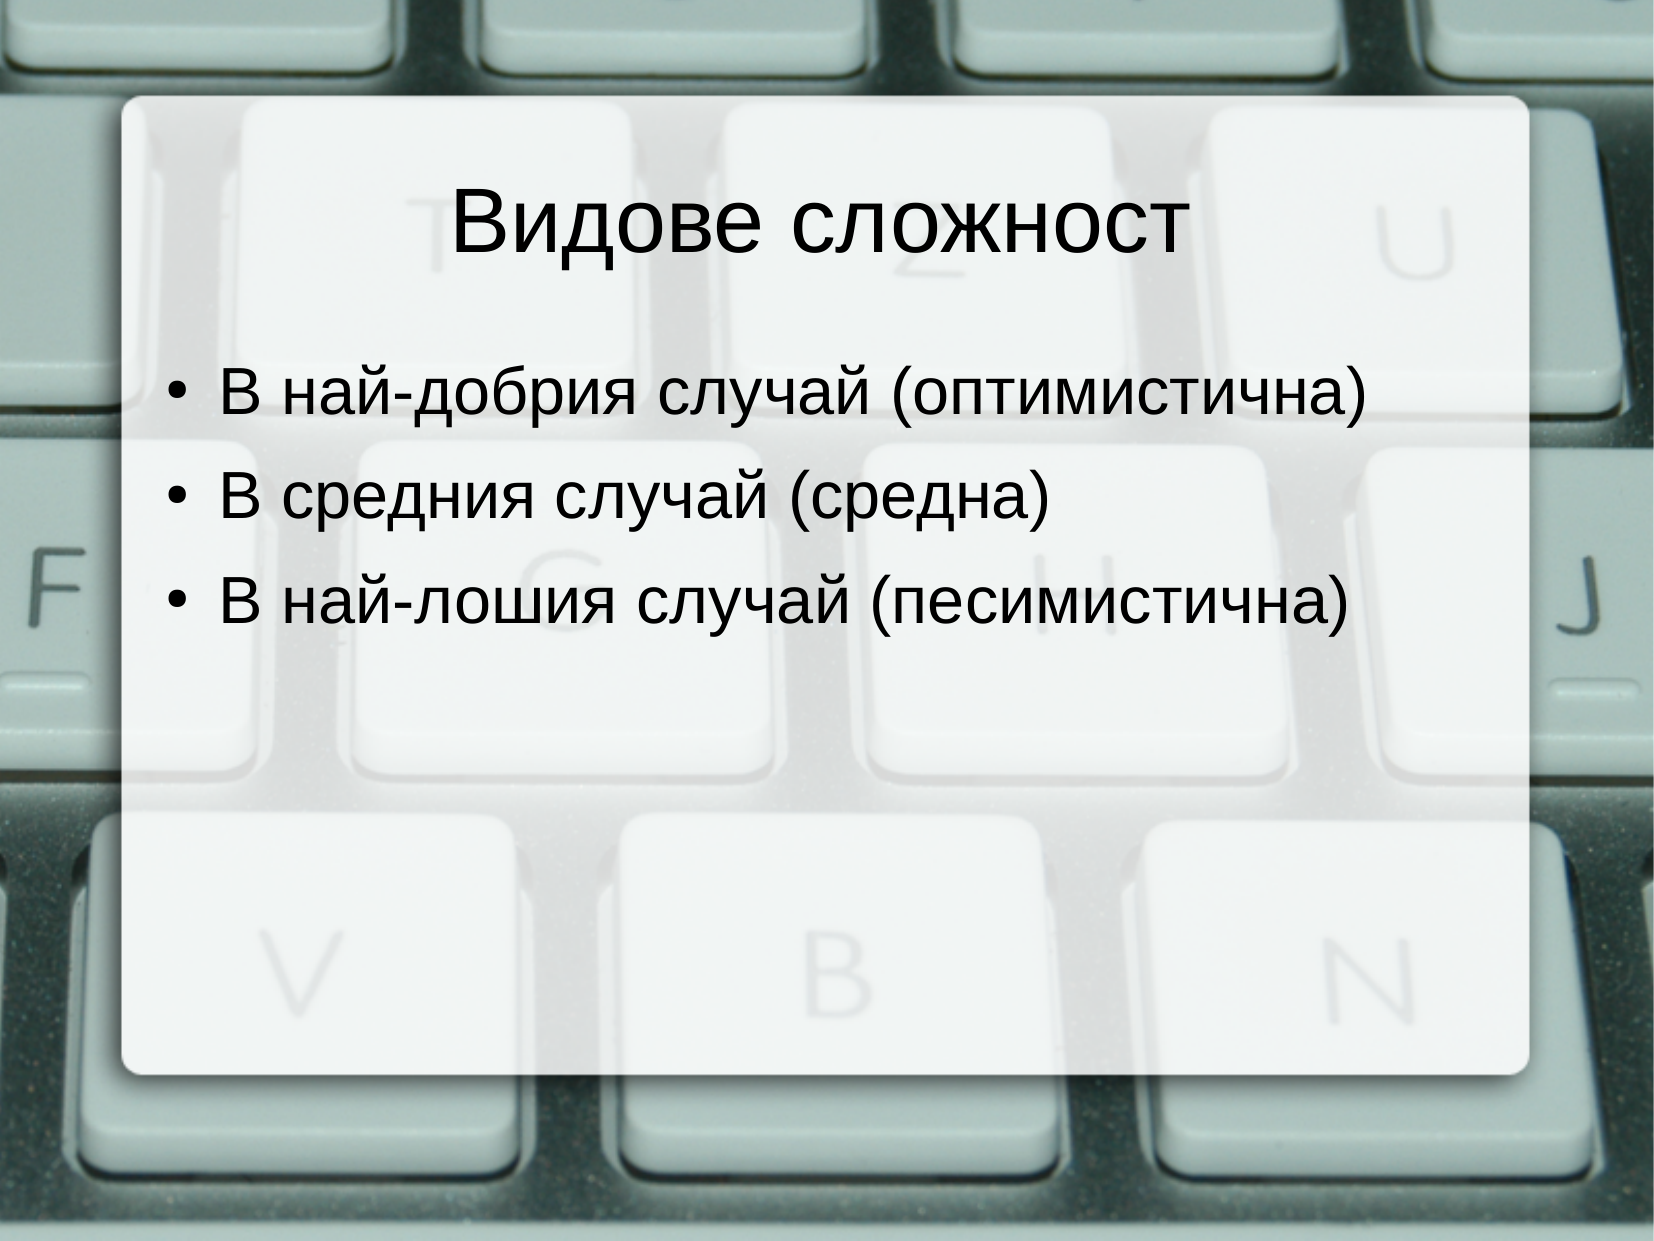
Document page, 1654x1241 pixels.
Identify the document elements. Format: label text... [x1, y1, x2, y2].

picture [0, 0, 1654, 1241]
list В най-добрия случай (оптимистична) В средния случай (средна) В най-лошия случай (песимистична) [147, 354, 1506, 1074]
title Видове сложност [135, 117, 1506, 325]
